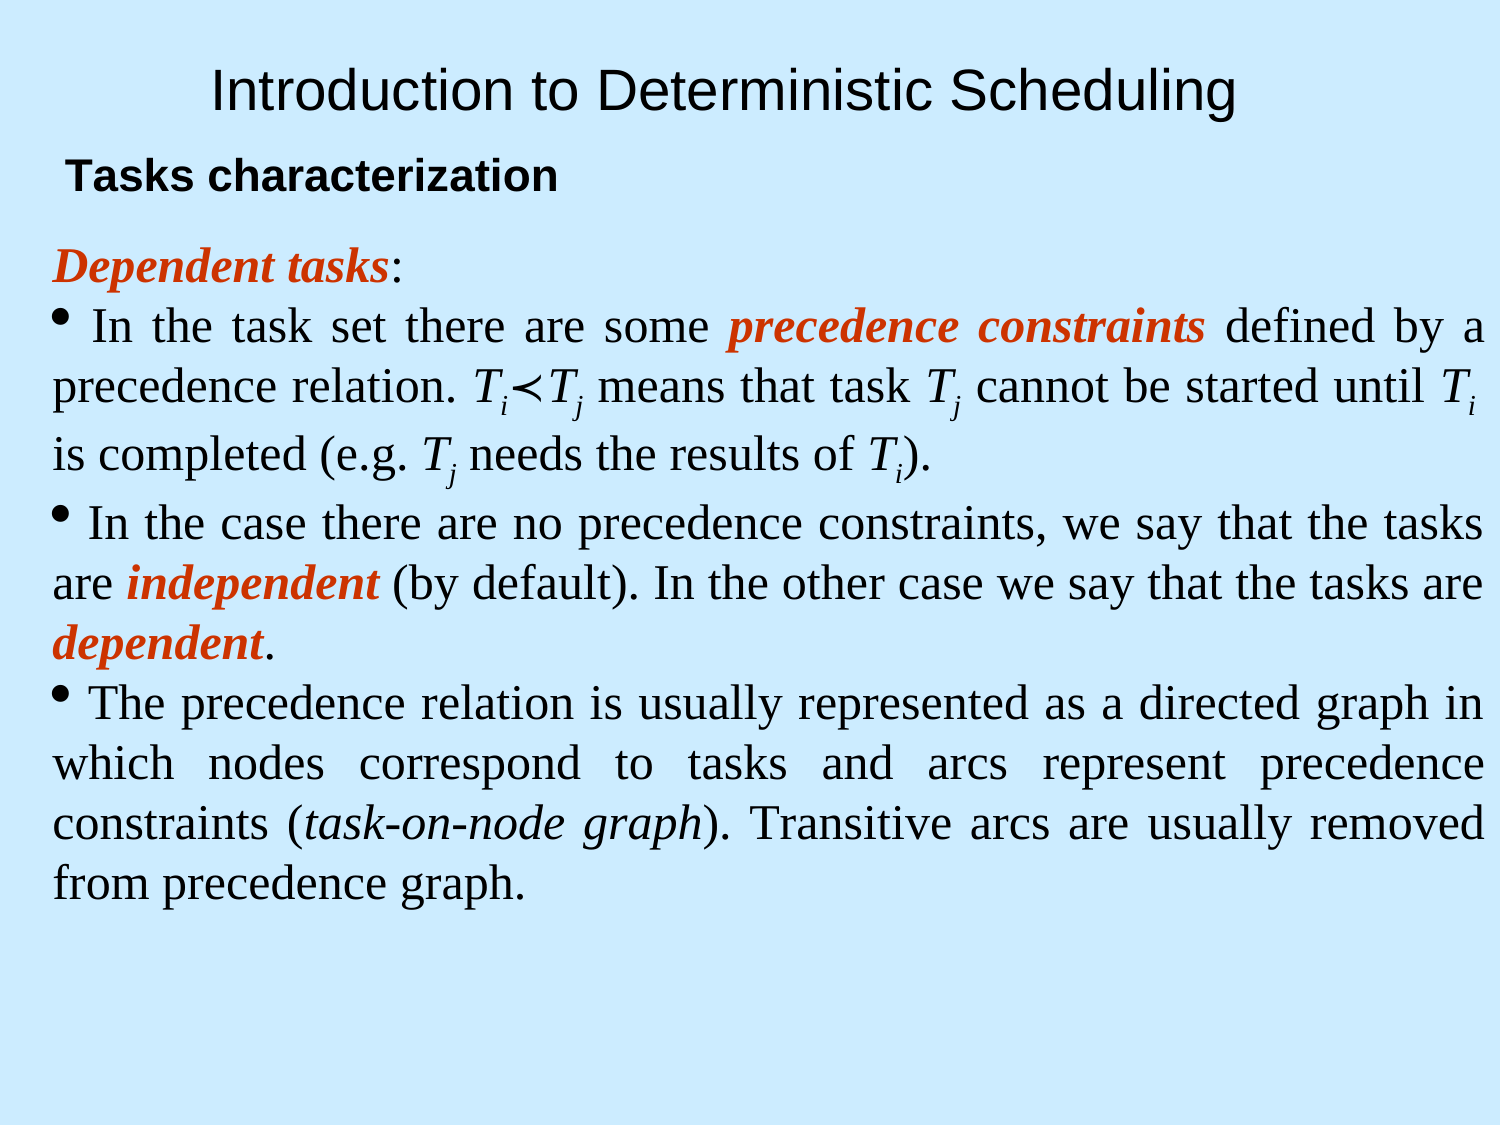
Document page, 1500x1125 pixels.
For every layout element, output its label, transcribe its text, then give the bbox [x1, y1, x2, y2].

title Introduction to Deterministic Scheduling [0, 12, 1450, 163]
text_box Dependent tasks: In the task set there are some precedence constraints defined by a precedence relation. TiTj means that task Tj cannot be started until Ti is completed (e.g. Tj needs the results of Ti). In the case there are no precedence constraints, we say that the tasks are independent (by default). In the other case we say that the tasks are dependent. The precedence relation is usually represented as a directed graph in which nodes correspond to tasks and arcs represent precedence constraints (task-on-node graph). Transitive arcs are usually removed from precedence graph. [37, 224, 1500, 917]
text_box Tasks characterization [49, 137, 1338, 208]
